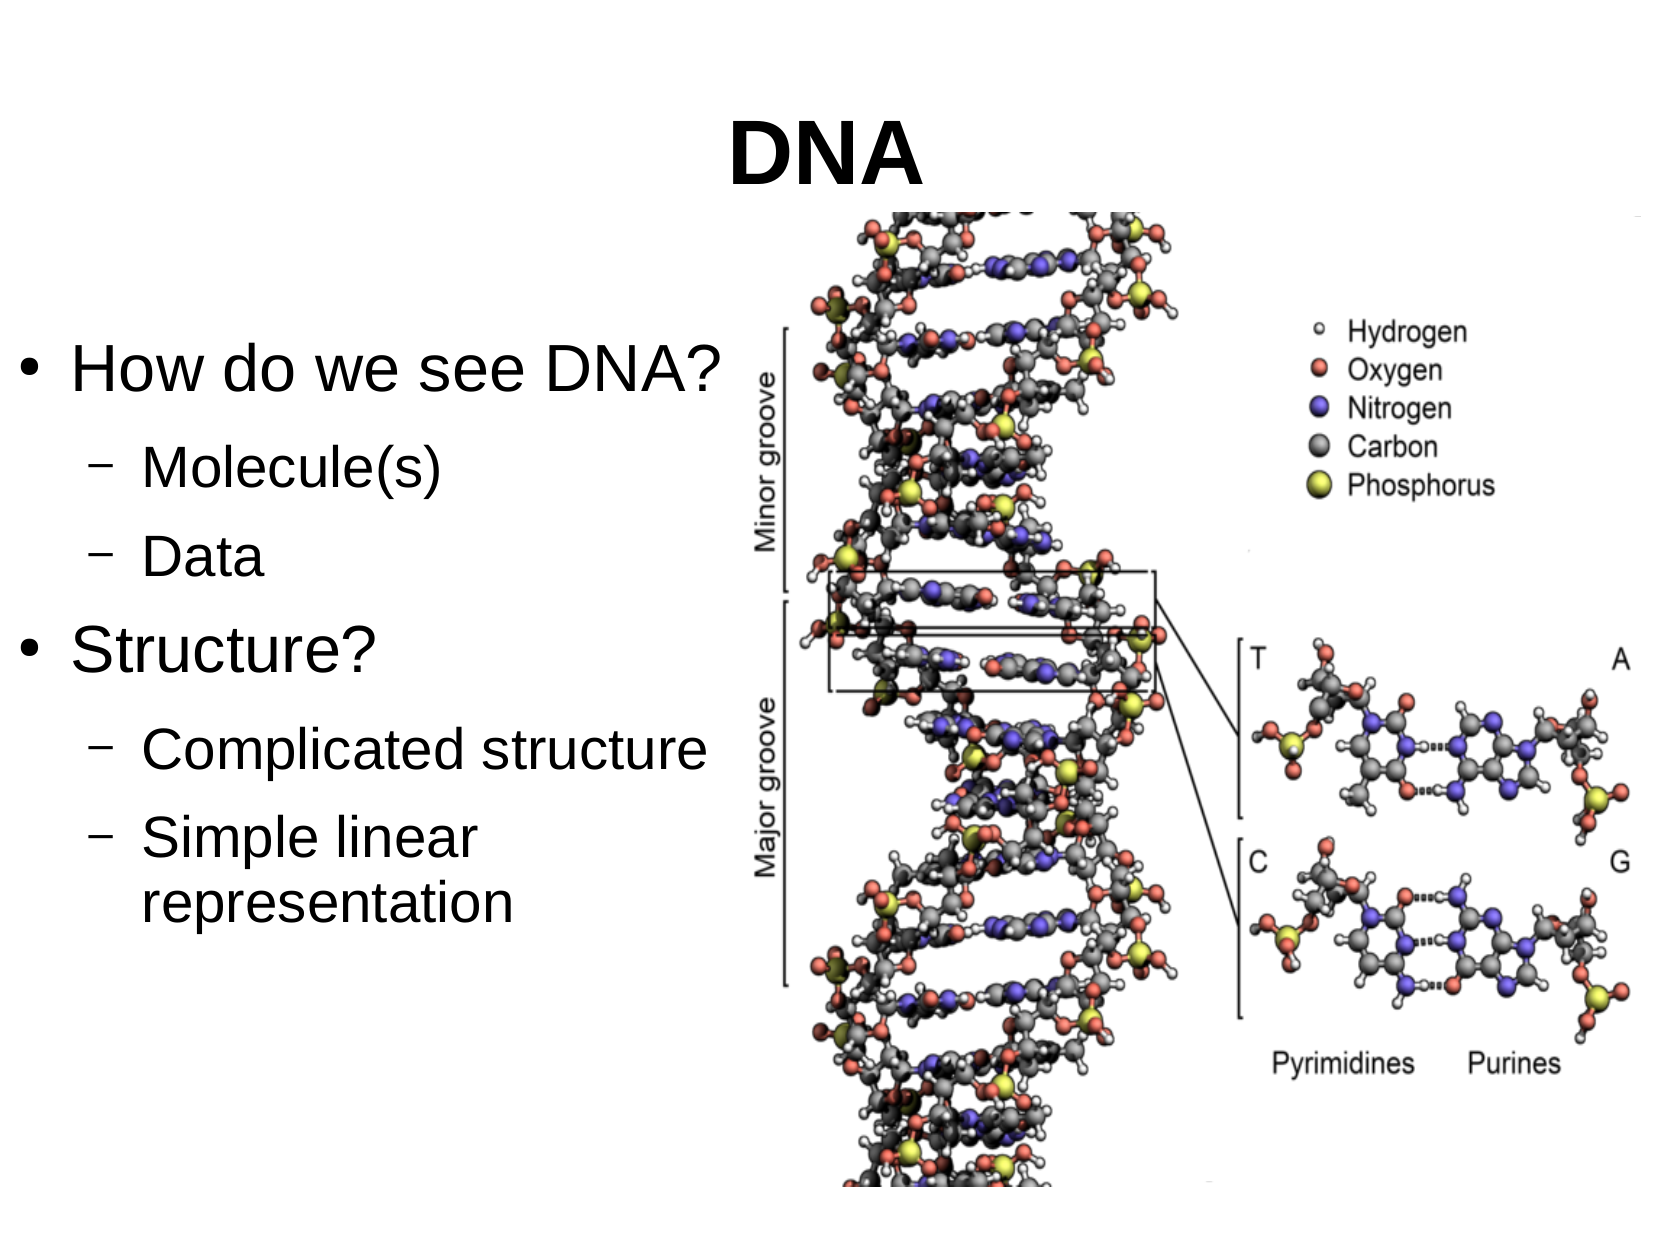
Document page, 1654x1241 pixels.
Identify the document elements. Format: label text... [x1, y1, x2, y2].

title DNA [82, 49, 1571, 257]
picture [750, 212, 1641, 1188]
list How do we see DNA? Molecule(s) Data Structure? Complicated structure Simple linear representation [0, 330, 727, 1050]
